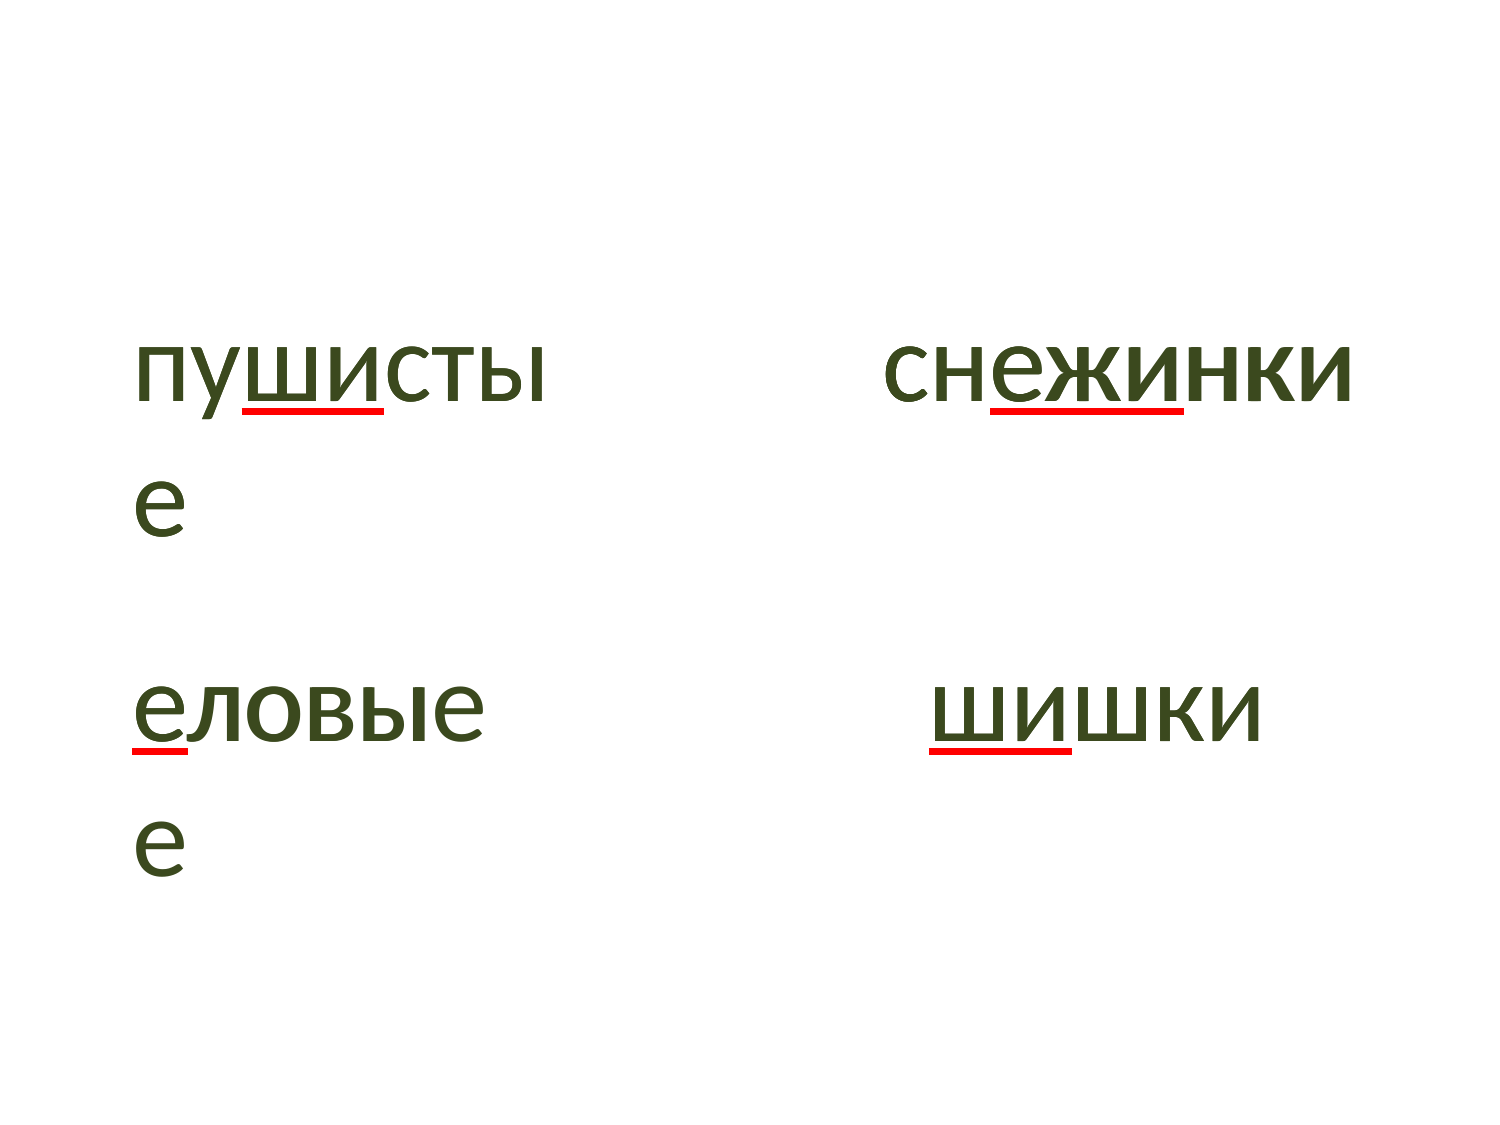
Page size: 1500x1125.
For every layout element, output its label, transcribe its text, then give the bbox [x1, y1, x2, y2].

text_box снежинки [867, 281, 1383, 422]
text_box еловые [117, 621, 504, 762]
text_box шишки [914, 621, 1339, 762]
text_box пушистые [117, 281, 622, 446]
